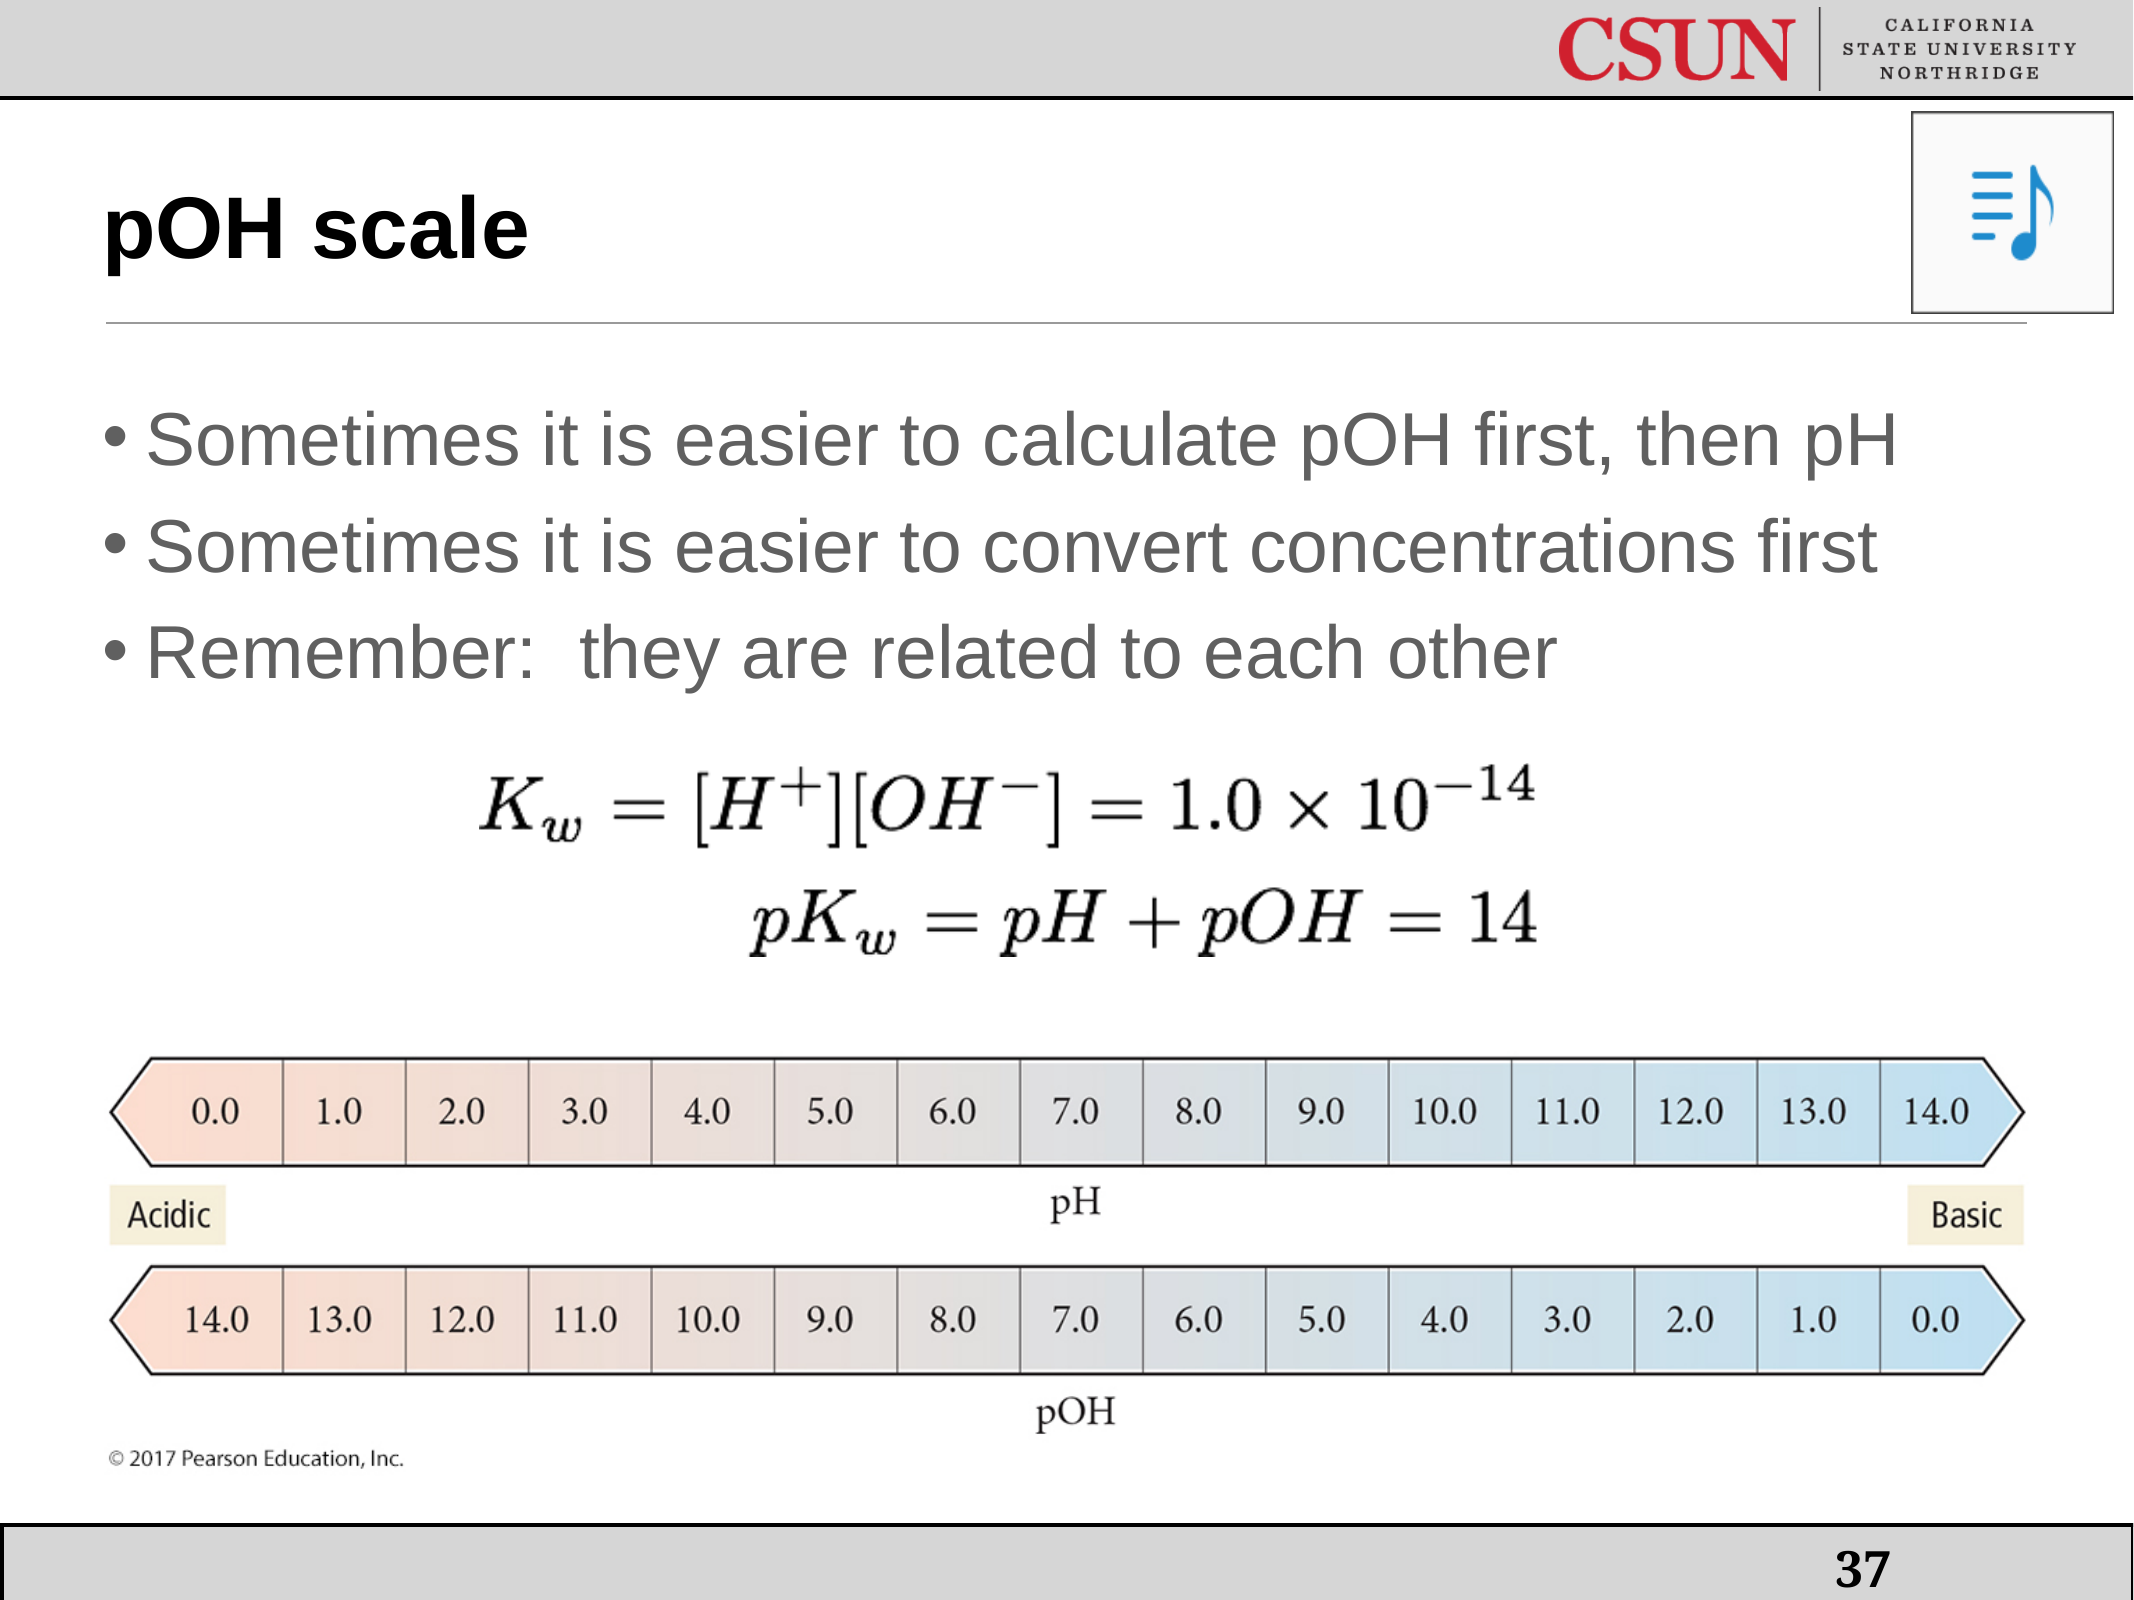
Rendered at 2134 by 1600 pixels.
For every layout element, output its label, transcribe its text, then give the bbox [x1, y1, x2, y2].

title pOH scale [93, 105, 2040, 285]
list Sometimes it is easier to calculate pOH first, then pH Sometimes it is easier to convert concentrations first Remember: they are related to each other [93, 382, 2040, 723]
picture [1559, 7, 2076, 91]
picture [479, 763, 1539, 957]
picture [94, 1041, 2041, 1480]
text_box [1910, 110, 2116, 316]
